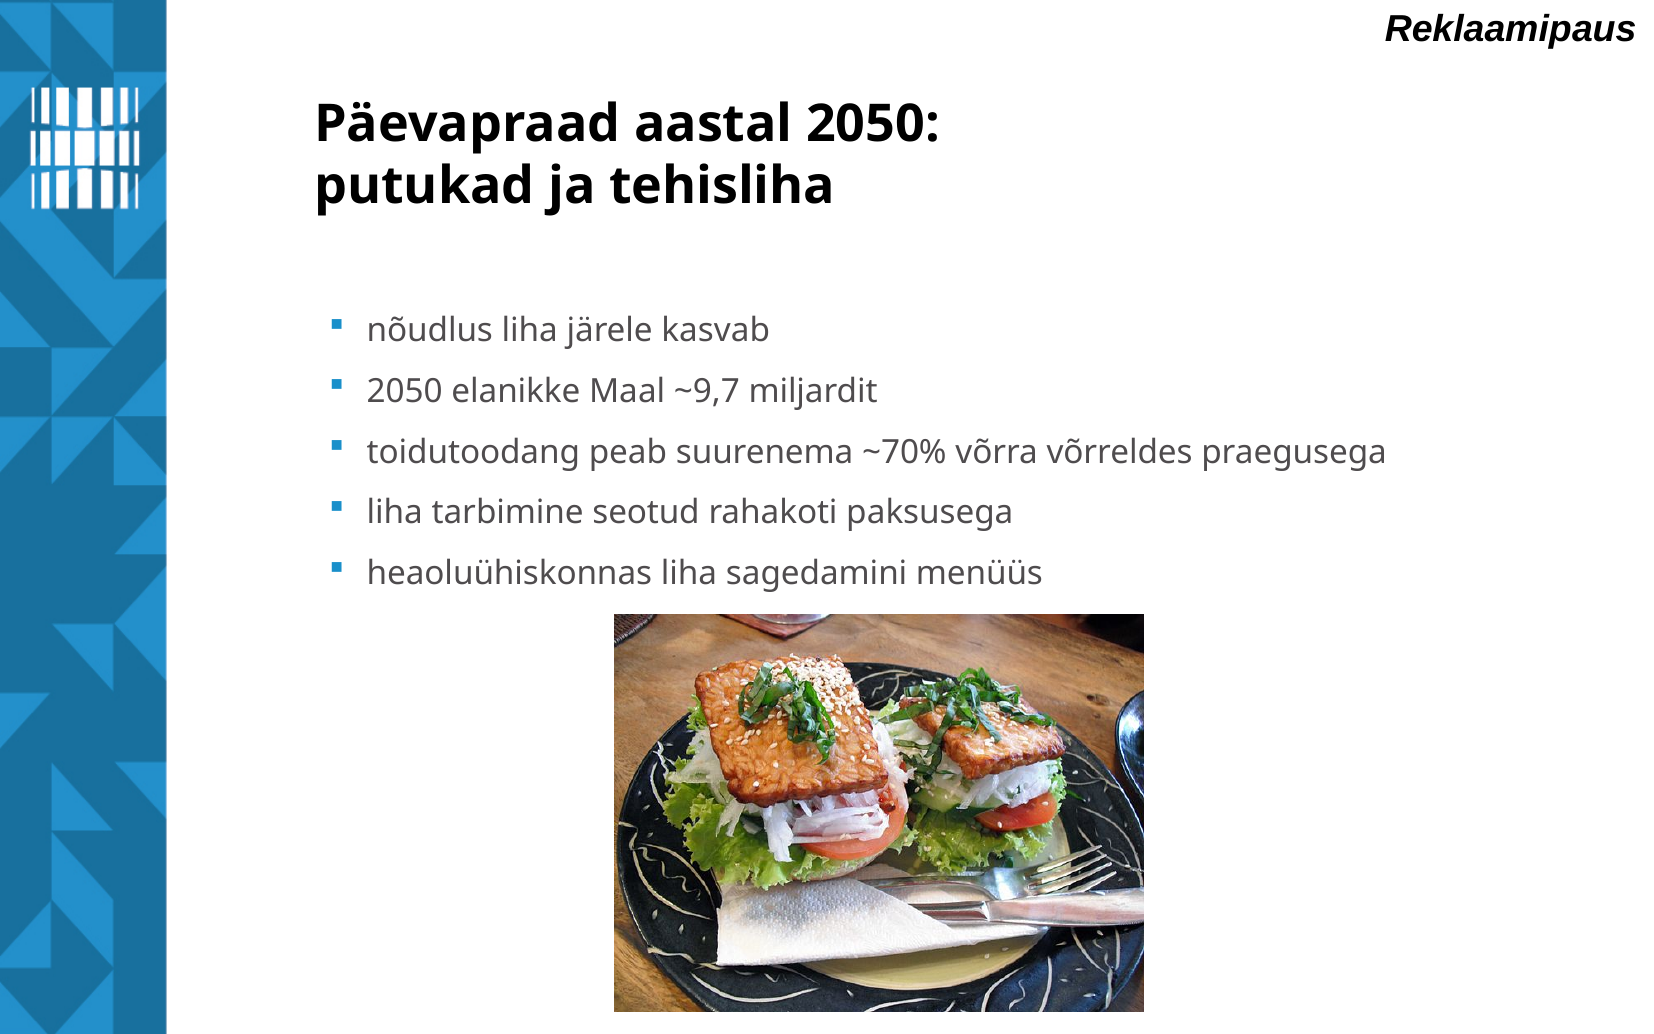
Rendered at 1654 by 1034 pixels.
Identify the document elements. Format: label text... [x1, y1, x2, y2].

list Päevapraad aastal 2050: putukad ja tehisliha [314, 88, 1511, 214]
picture [42, 108, 132, 208]
list nõudlus liha järele kasvab 2050 elanikke Maal ~9,7 miljardit toidutoodang peab suurenema ~70% võrra võrreldes praegusega liha tarbimine seotud rahakoti paksusega heaoluühiskonnas liha sagedamini menüüs [314, 300, 1511, 615]
picture [614, 614, 1144, 1012]
